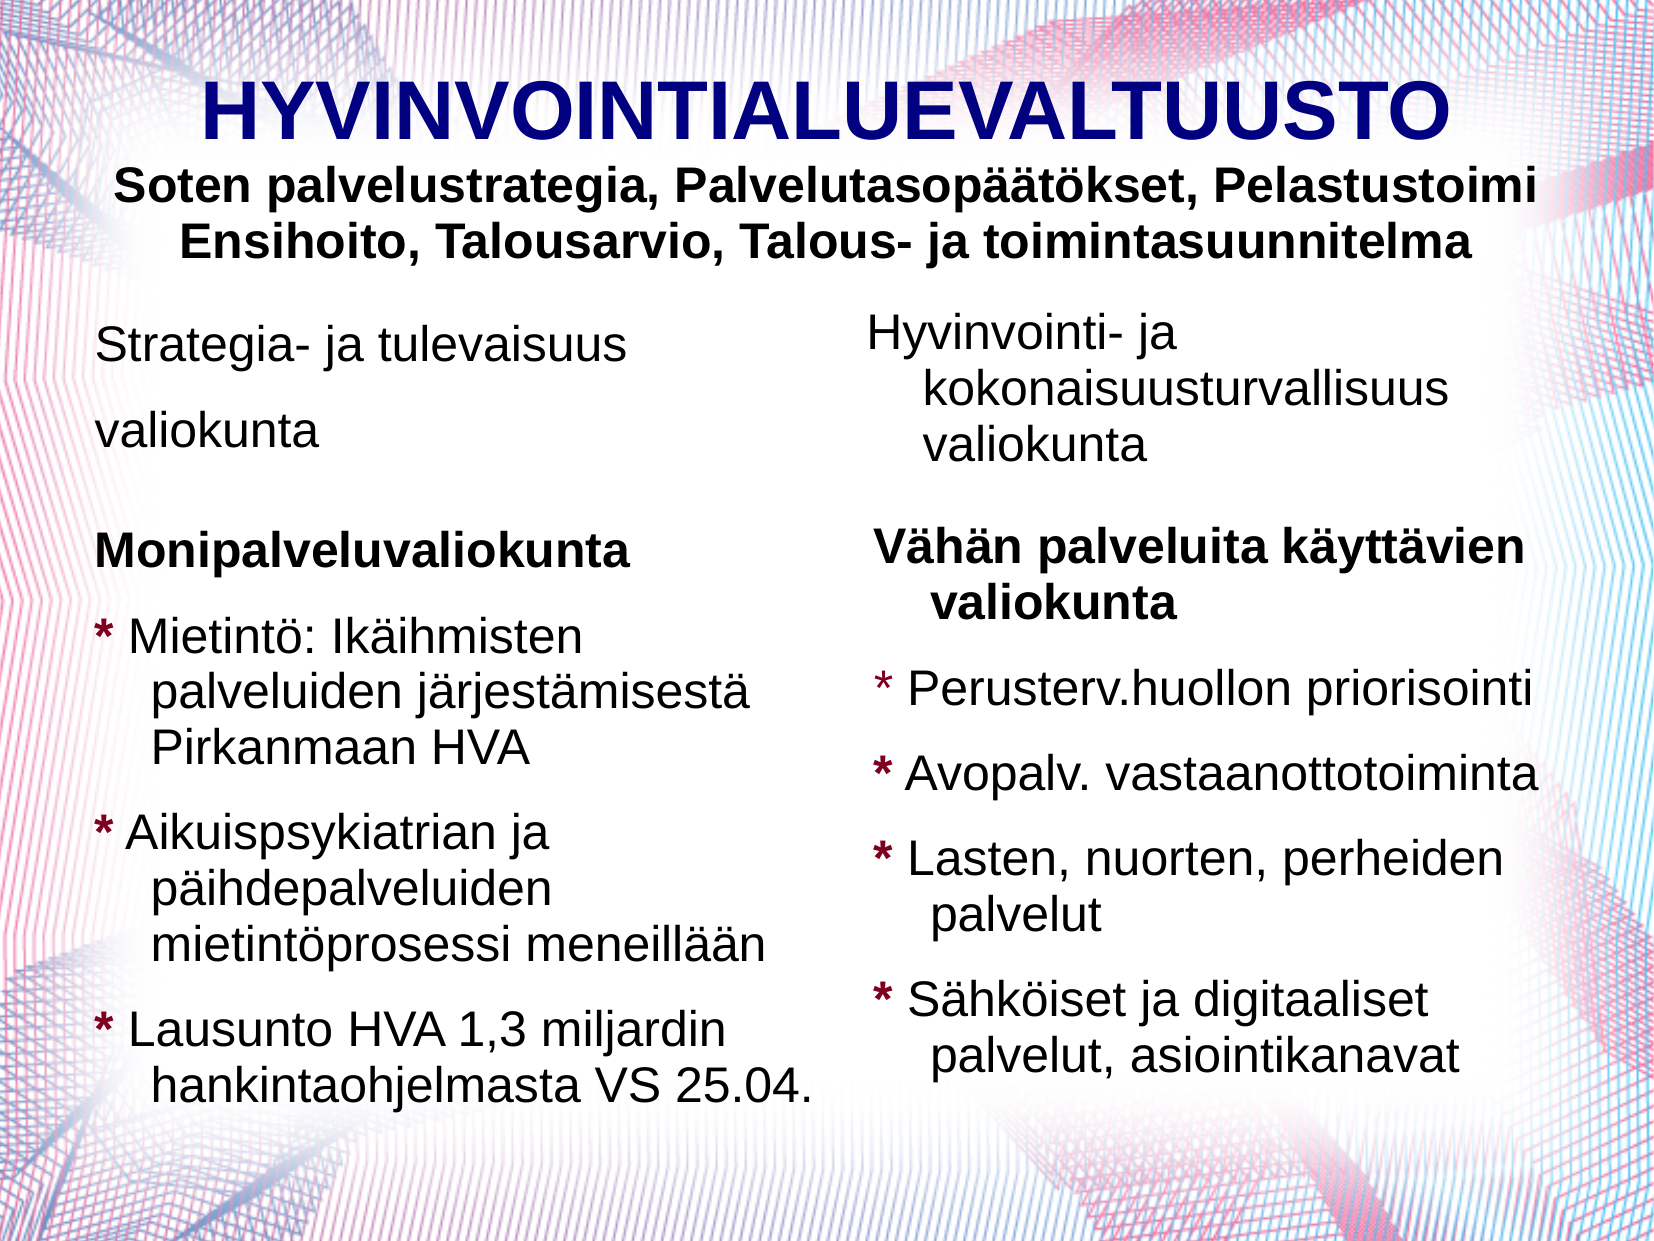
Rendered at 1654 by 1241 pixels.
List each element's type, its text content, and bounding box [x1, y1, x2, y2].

list Vähän palveluita käyttävien valiokunta * Perusterv.huollon priorisointi * Avopalv. vastaanottotoiminta * Lasten, nuorten, perheiden palvelut * Sähköiset ja digitaaliset palvelut, asiointikanavat [873, 515, 1595, 1170]
list Hyvinvointi- ja kokonaisuusturvallisuus valiokunta [866, 301, 1557, 515]
title HYVINVOINTIALUEVALTUUSTO Soten palvelustrategia, Palvelutasopäätökset, Pelastustoimi Ensihoito, Talousarvio, Talous- ja toimintasuunnitelma [82, 68, 1571, 367]
list Strategia- ja tulevaisuus valiokunta [94, 313, 809, 519]
picture [0, 0, 1654, 1241]
list Monipalveluvaliokunta * Mietintö: Ikäihmisten palveluiden järjestämisestä Pirkanmaan HVA * Aikuispsykiatrian ja päihdepalveluiden mietintöprosessi meneillään * Lausunto HVA 1,3 miljardin hankintaohjelmasta VS 25.04. [94, 519, 821, 1114]
